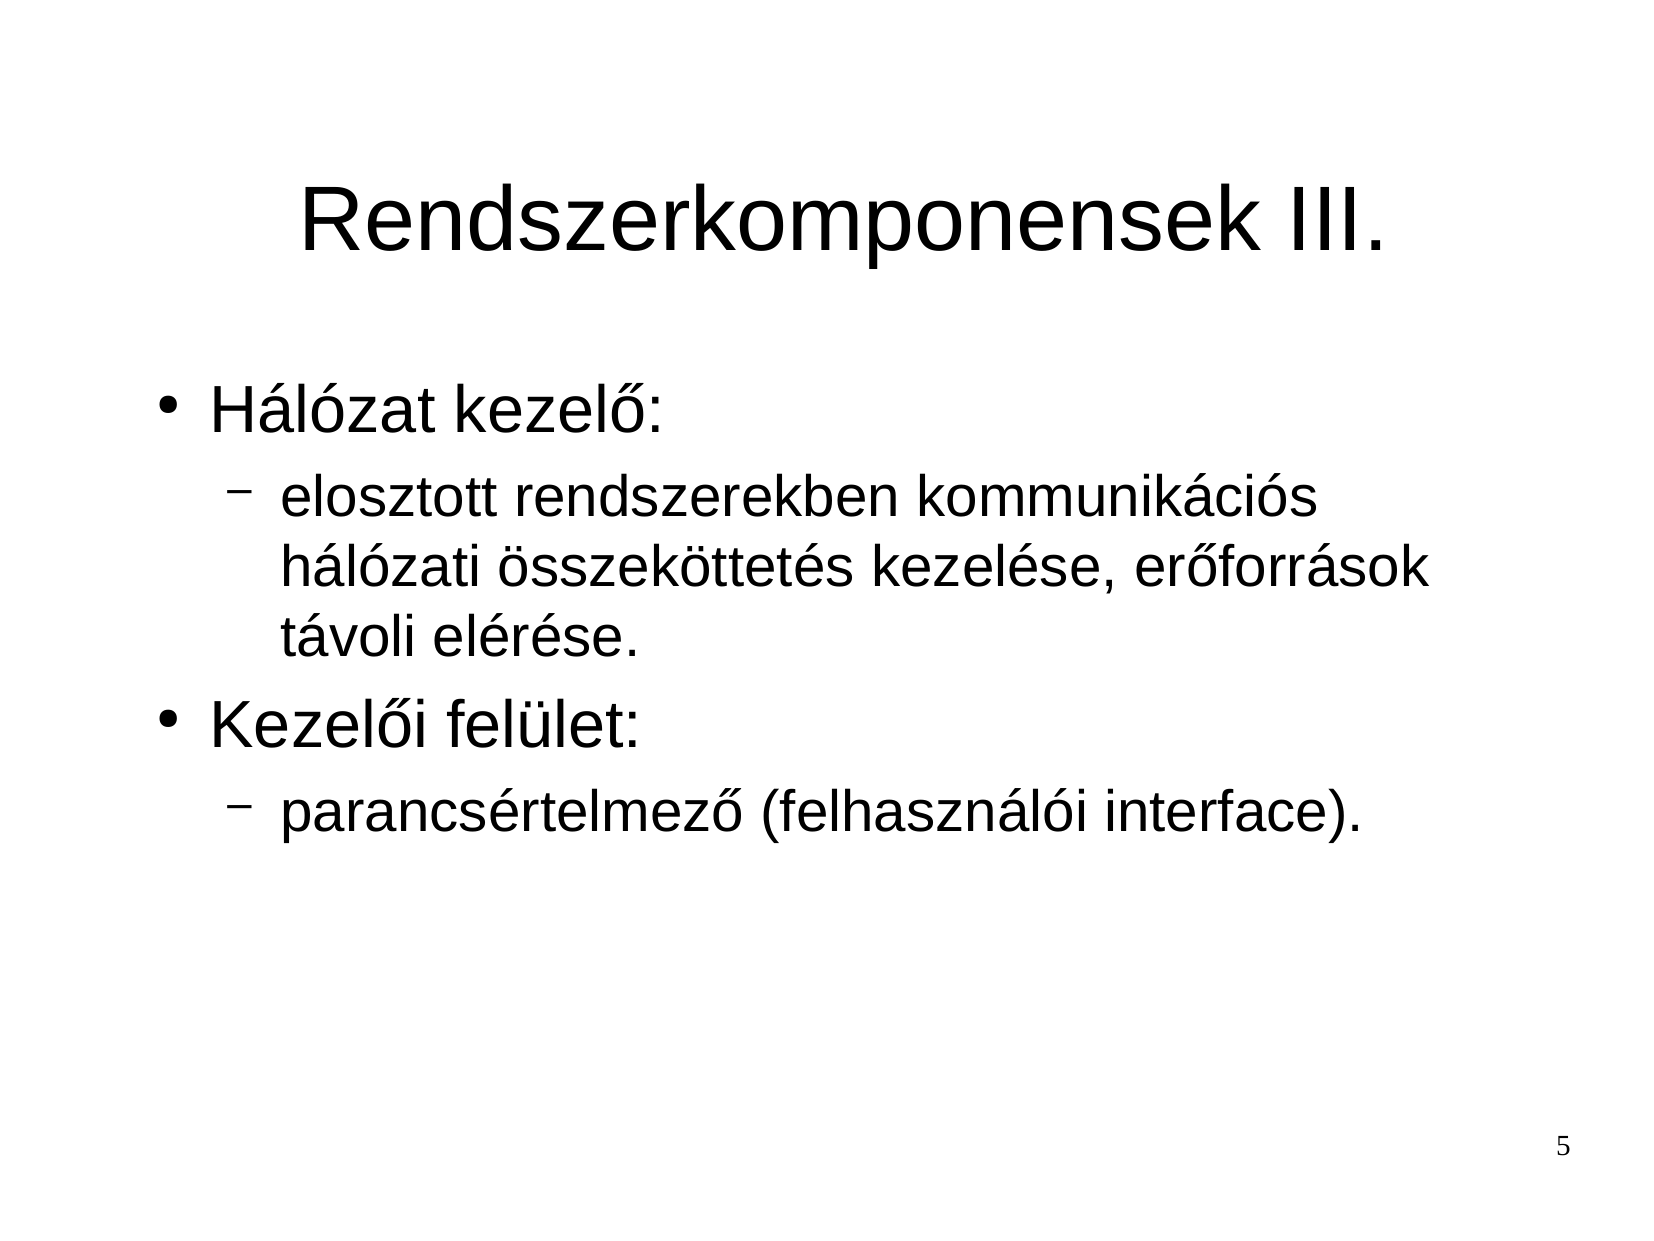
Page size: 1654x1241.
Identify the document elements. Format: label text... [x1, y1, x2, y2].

list Hálózat kezelő: elosztott rendszerekben kommunikációs hálózati összeköttetés kezelése, erőforrások távoli elérése. Kezelői felület: parancsértelmező (felhasználói interface). [124, 358, 1530, 1103]
title Rendszerkomponensek III. [124, 110, 1530, 317]
